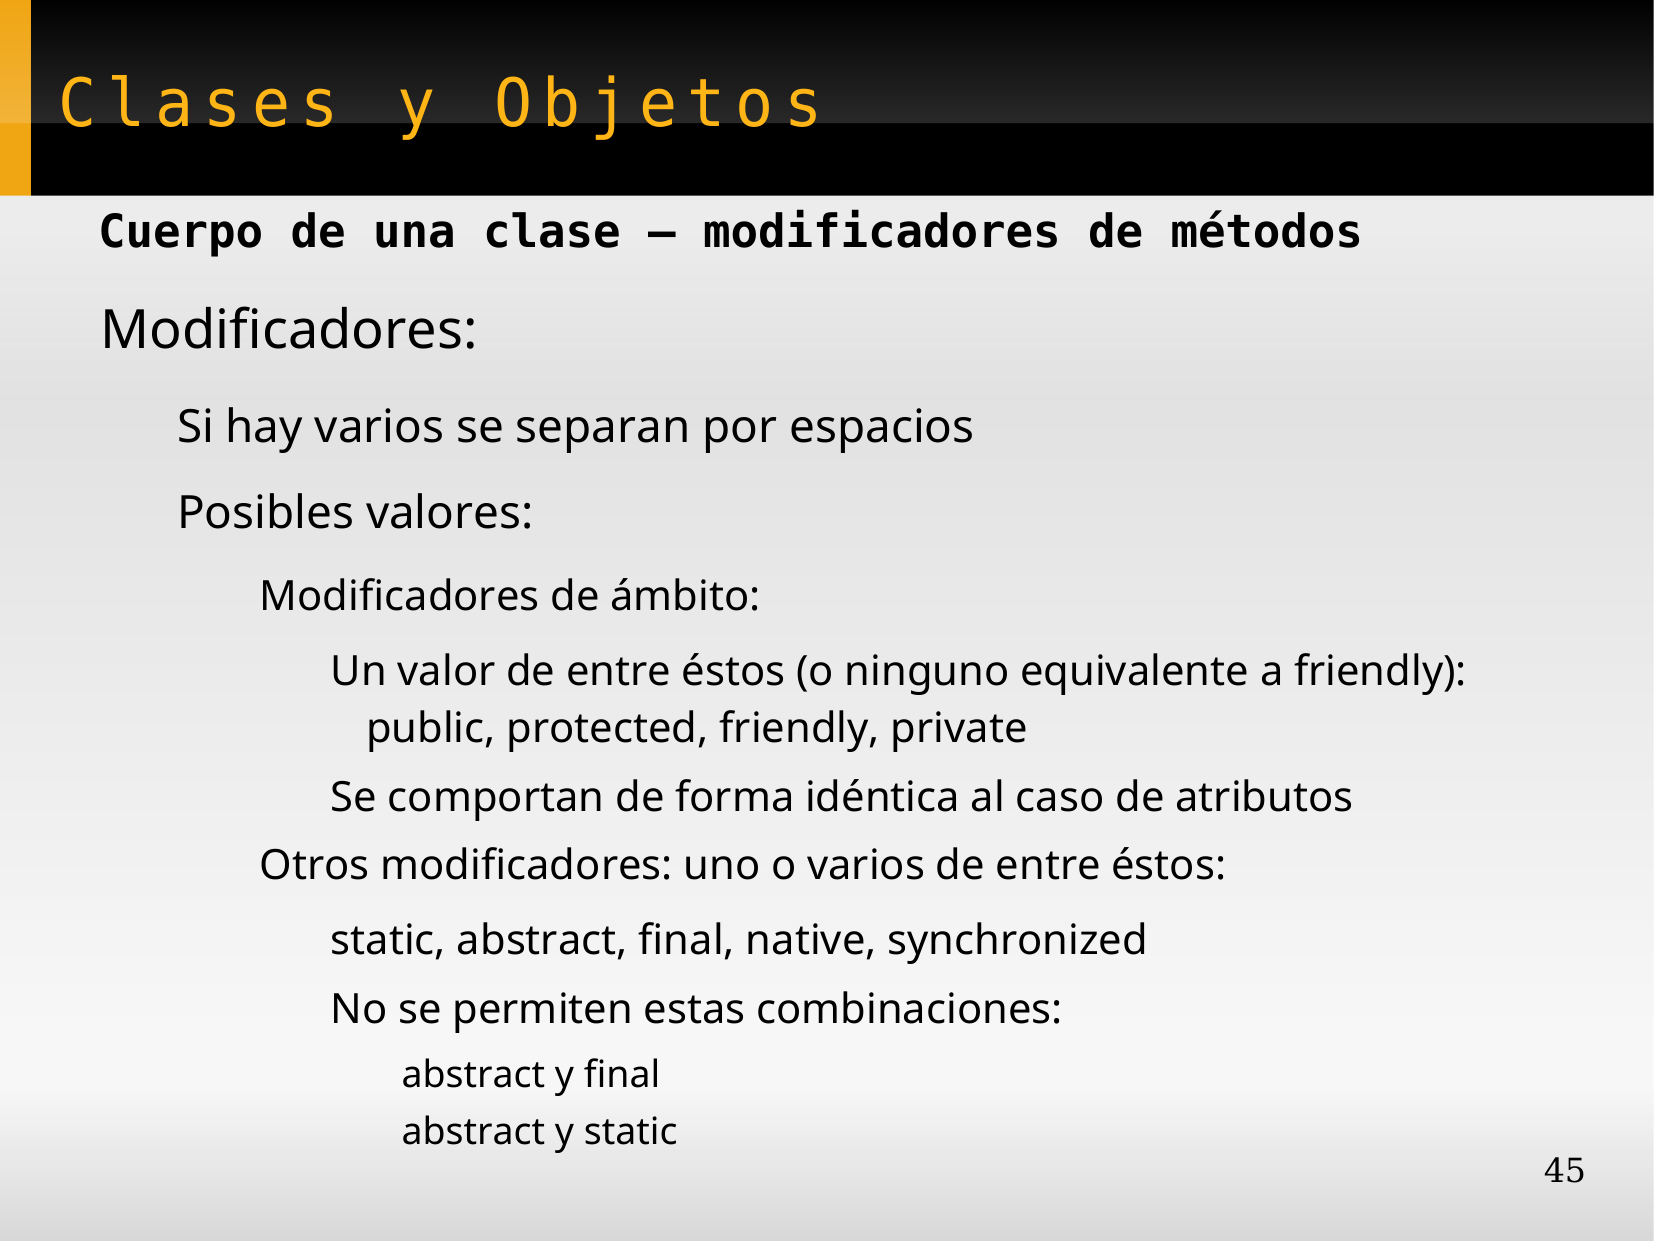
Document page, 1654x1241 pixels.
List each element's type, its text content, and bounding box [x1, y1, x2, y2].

title Clases y Objetos [59, 29, 1595, 178]
list Modificadores: Si hay varios se separan por espacios Posibles valores: Modificadores de ámbito: Un valor de entre éstos (o ninguno equivalente a friendly): public, protected, friendly, private Se comportan de forma idéntica al caso de atributos Otros modificadores: uno o varios de entre éstos: static, abstract, final, native, synchronized No se permiten estas combinaciones: abstract y final abstract y static [82, 290, 1571, 1109]
text_box Cuerpo de una clase – modificadores de métodos [83, 197, 1378, 266]
picture [0, 0, 1654, 1241]
